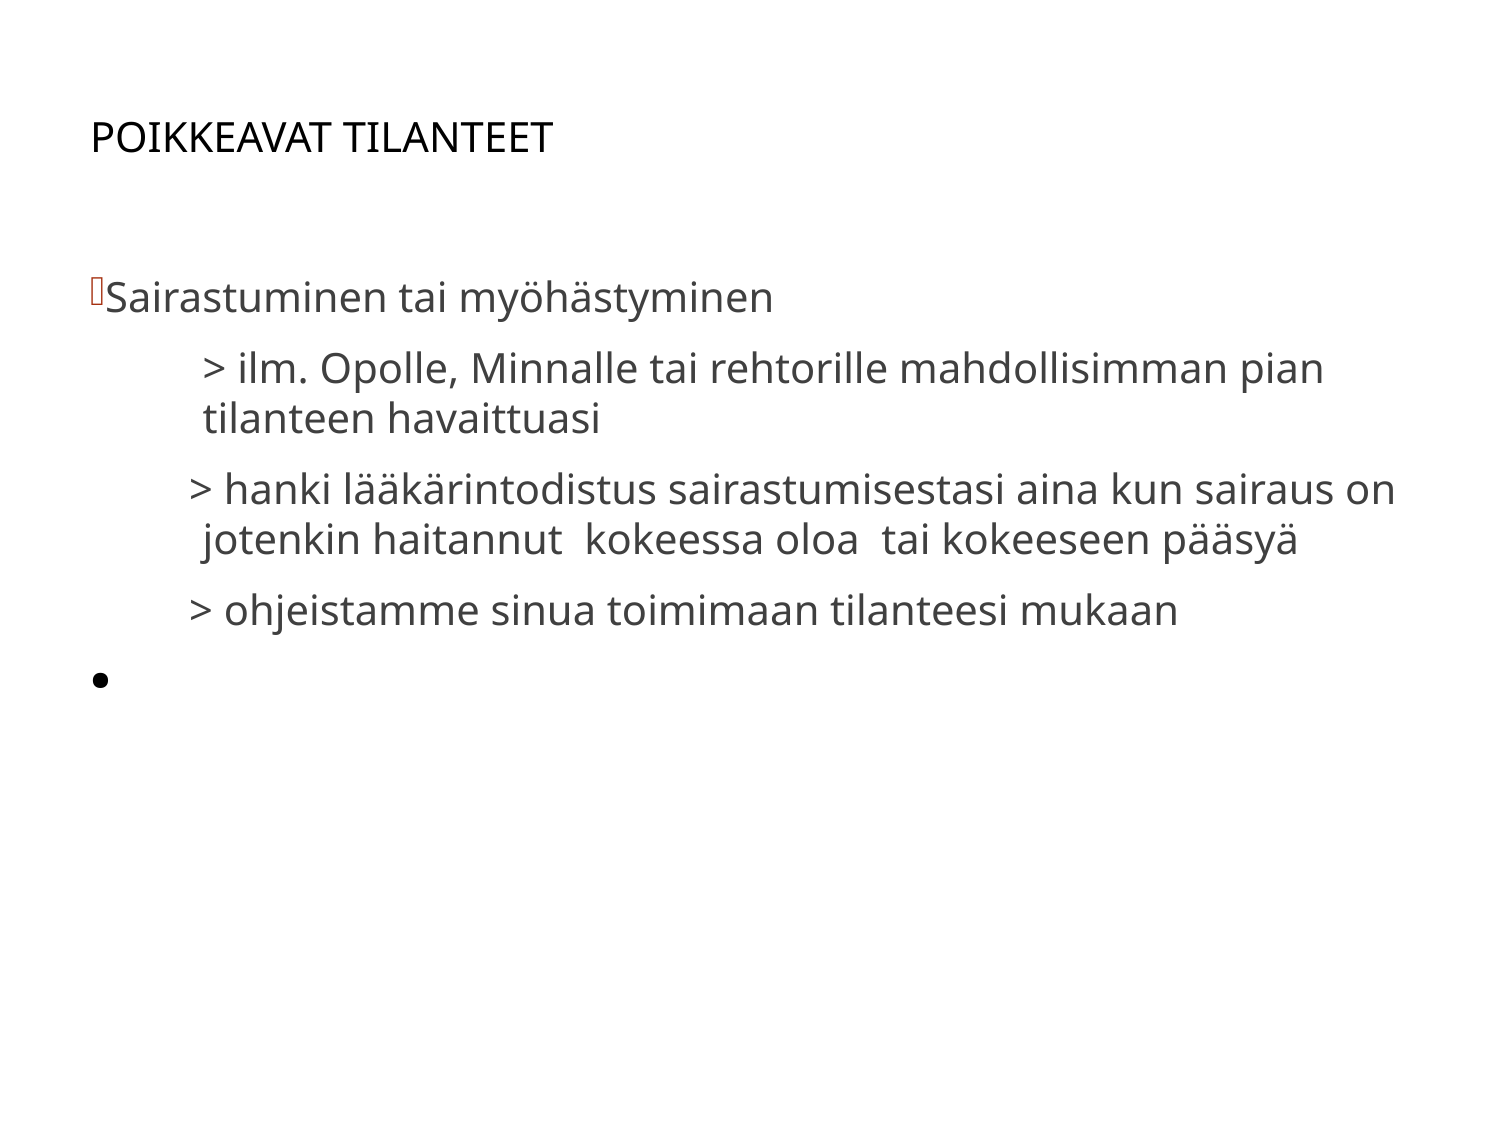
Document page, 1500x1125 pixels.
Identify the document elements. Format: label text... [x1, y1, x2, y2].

list Sairastuminen tai myöhästyminen > ilm. Opolle, Minnalle tai rehtorille mahdollisimman pian tilanteen havaittuasi > hanki lääkärintodistus sairastumisestasi aina kun sairaus on jotenkin haitannut kokeessa oloa tai kokeeseen pääsyä > ohjeistamme sinua toimimaan tilanteesi mukaan [75, 263, 1425, 916]
title POIKKEAVAT TILANTEET [75, 44, 1425, 233]
